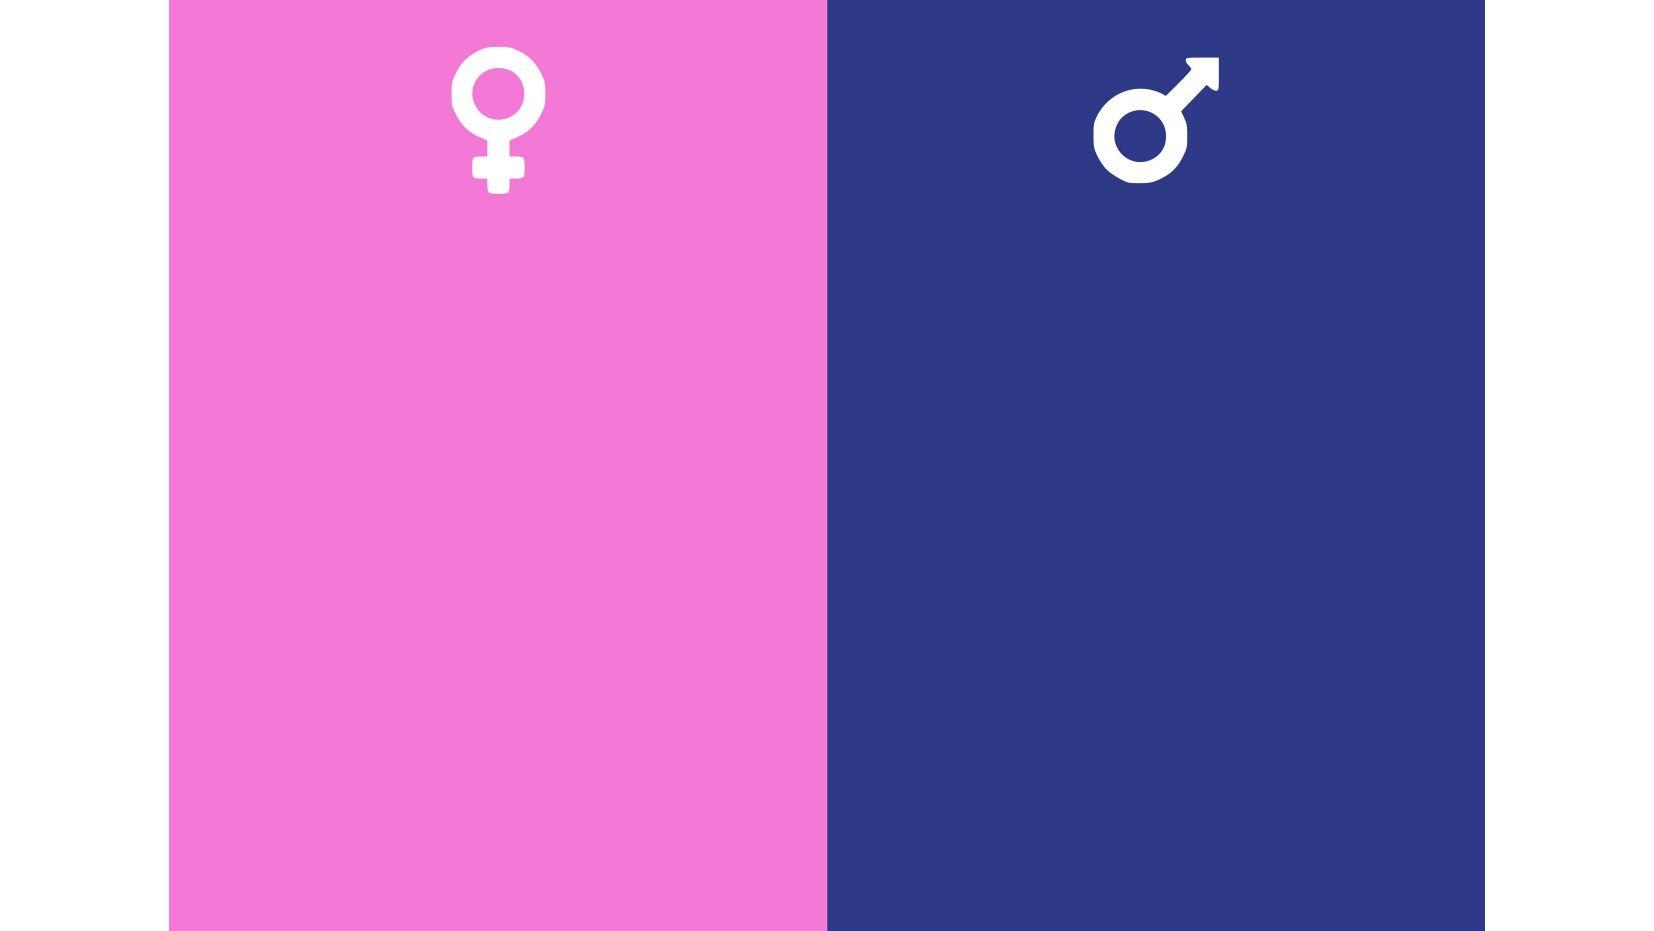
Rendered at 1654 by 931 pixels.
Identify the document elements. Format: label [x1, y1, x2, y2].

picture [169, 0, 1485, 931]
